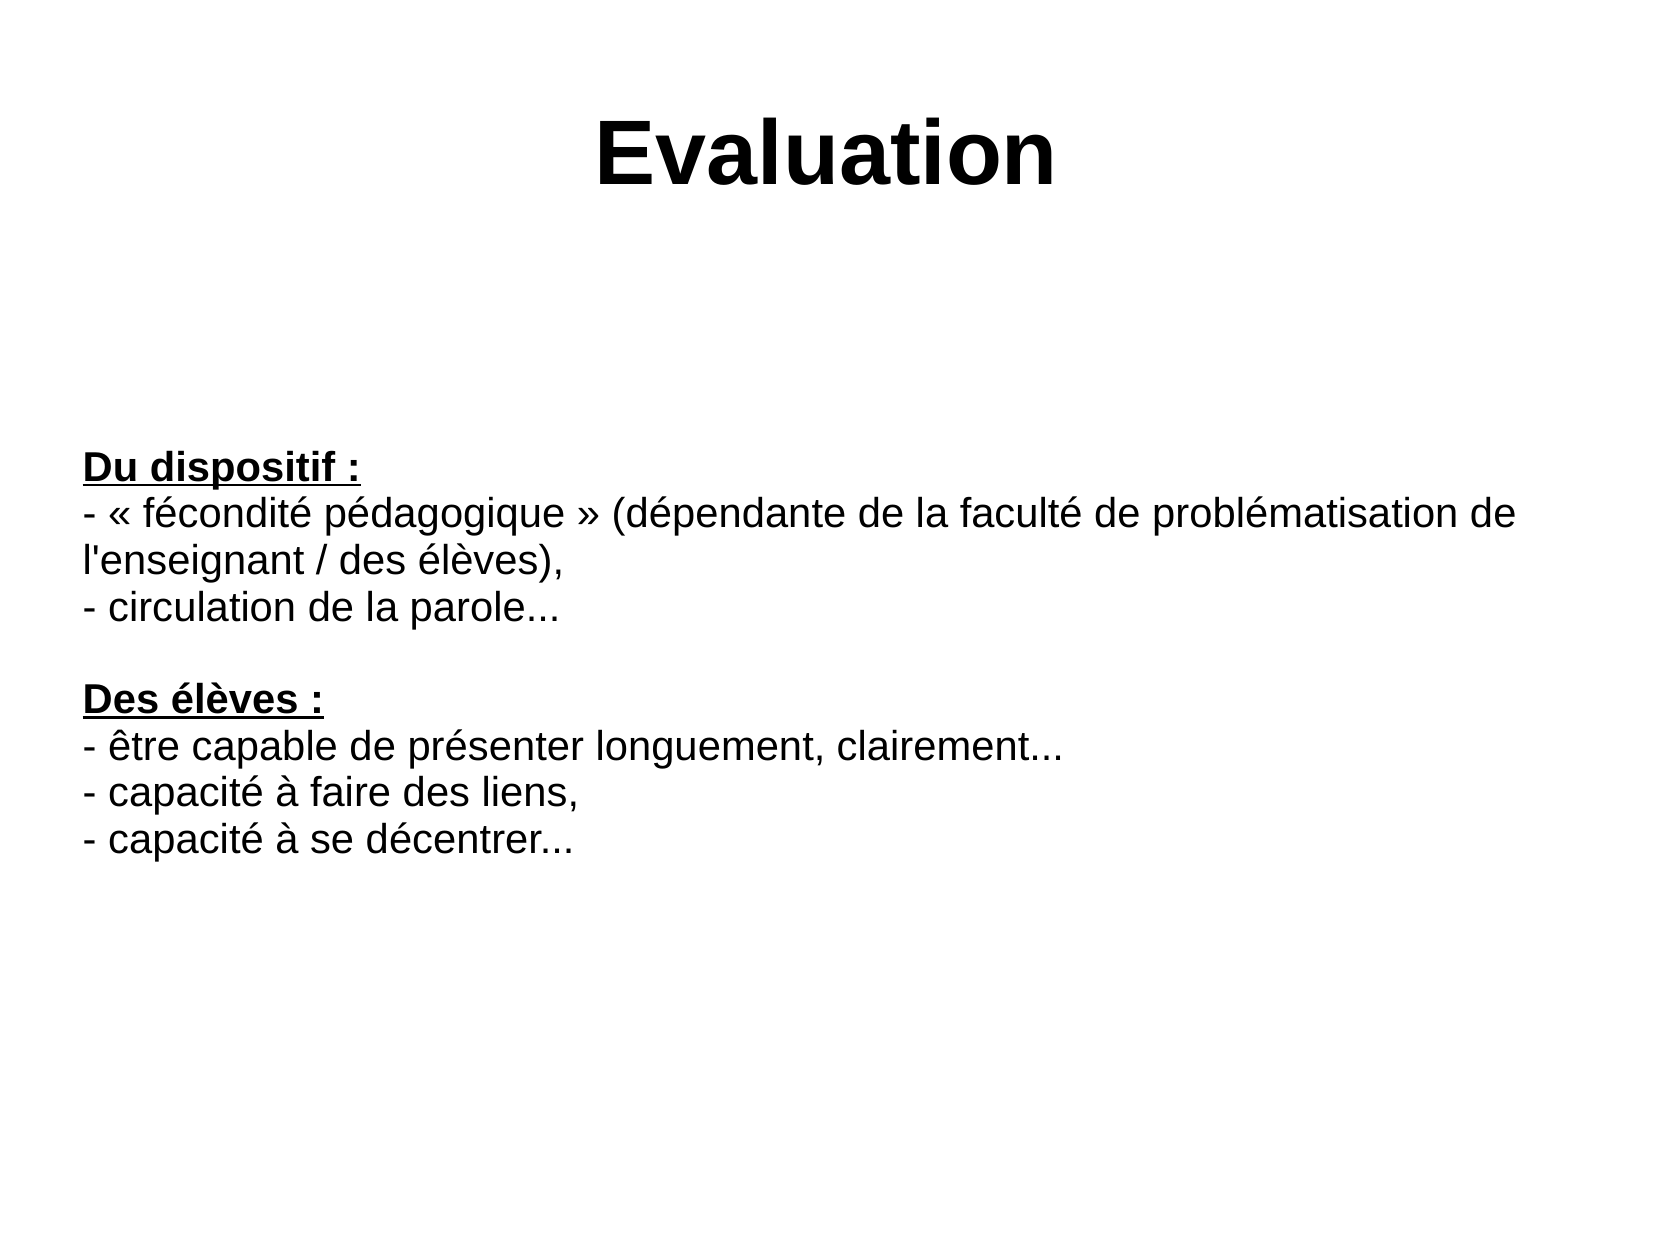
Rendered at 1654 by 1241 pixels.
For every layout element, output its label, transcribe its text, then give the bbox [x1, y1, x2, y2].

title Evaluation [82, 49, 1571, 257]
subtitle Du dispositif : - « fécondité pédagogique » (dépendante de la faculté de problématisation de l'enseignant / des élèves), - circulation de la parole... Des élèves : - être capable de présenter longuement, clairement... - capacité à faire des liens, - capacité à se décentrer... [82, 290, 1571, 1109]
